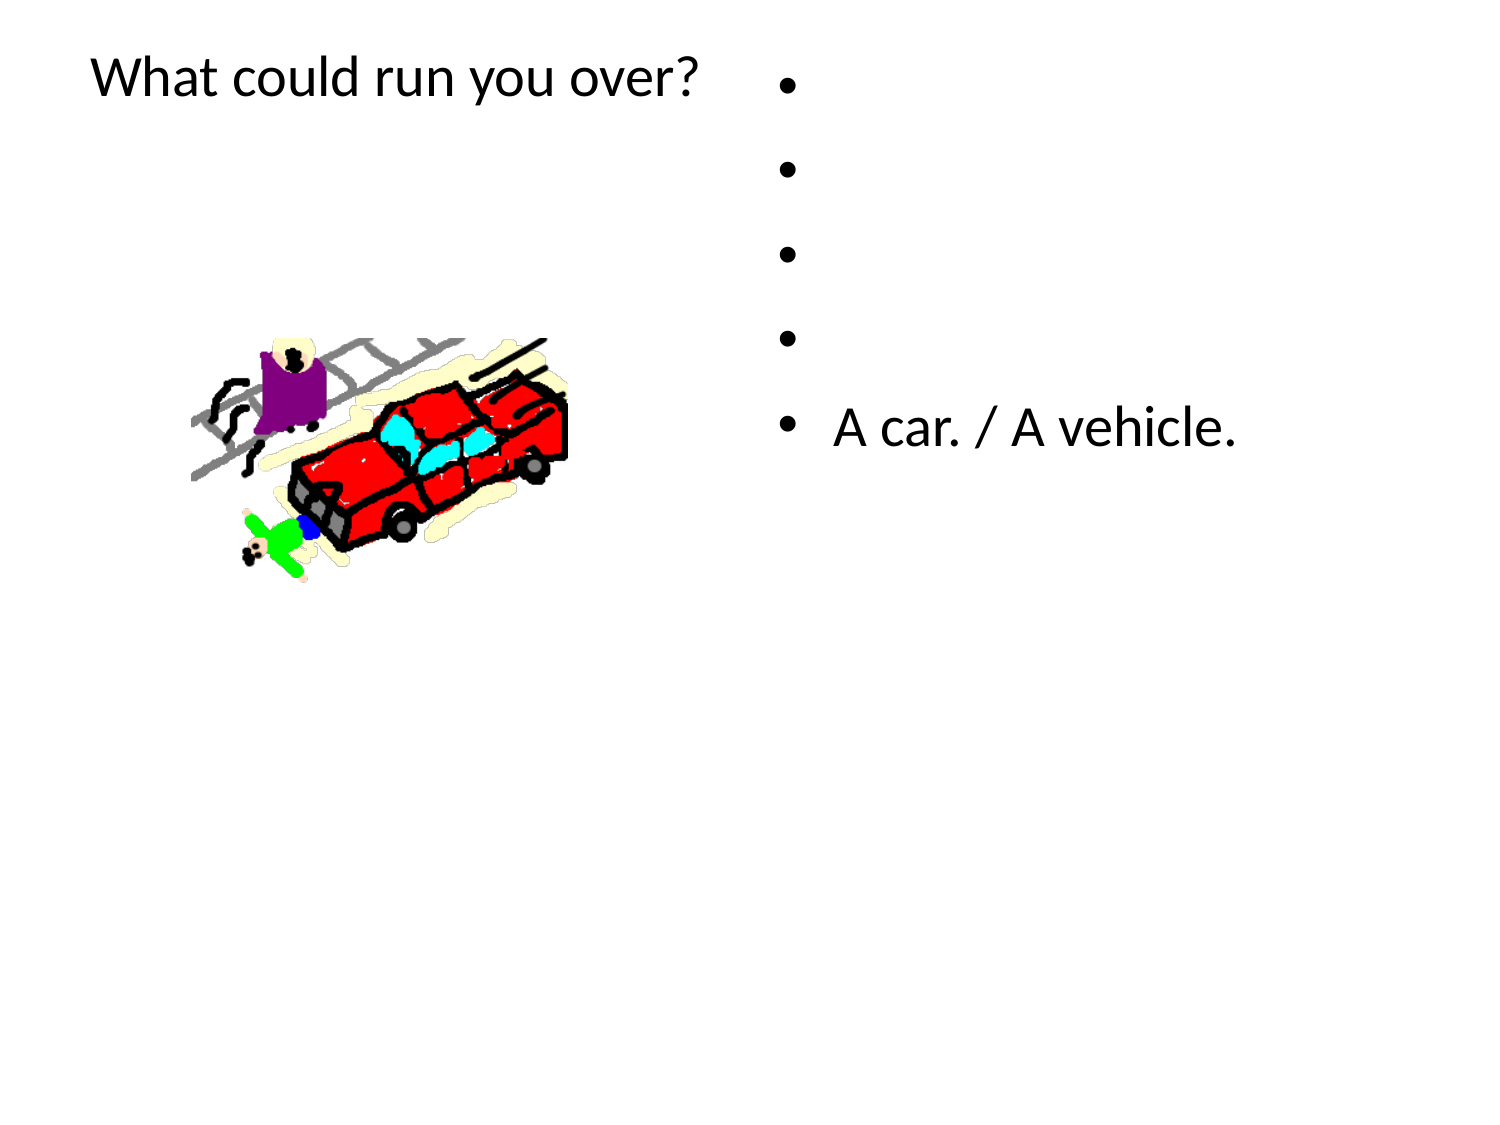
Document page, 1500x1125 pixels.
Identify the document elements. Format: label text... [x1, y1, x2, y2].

list What could run you over? [75, 30, 738, 1005]
list A car. / A vehicle. [762, 42, 1426, 1005]
picture [191, 338, 568, 652]
